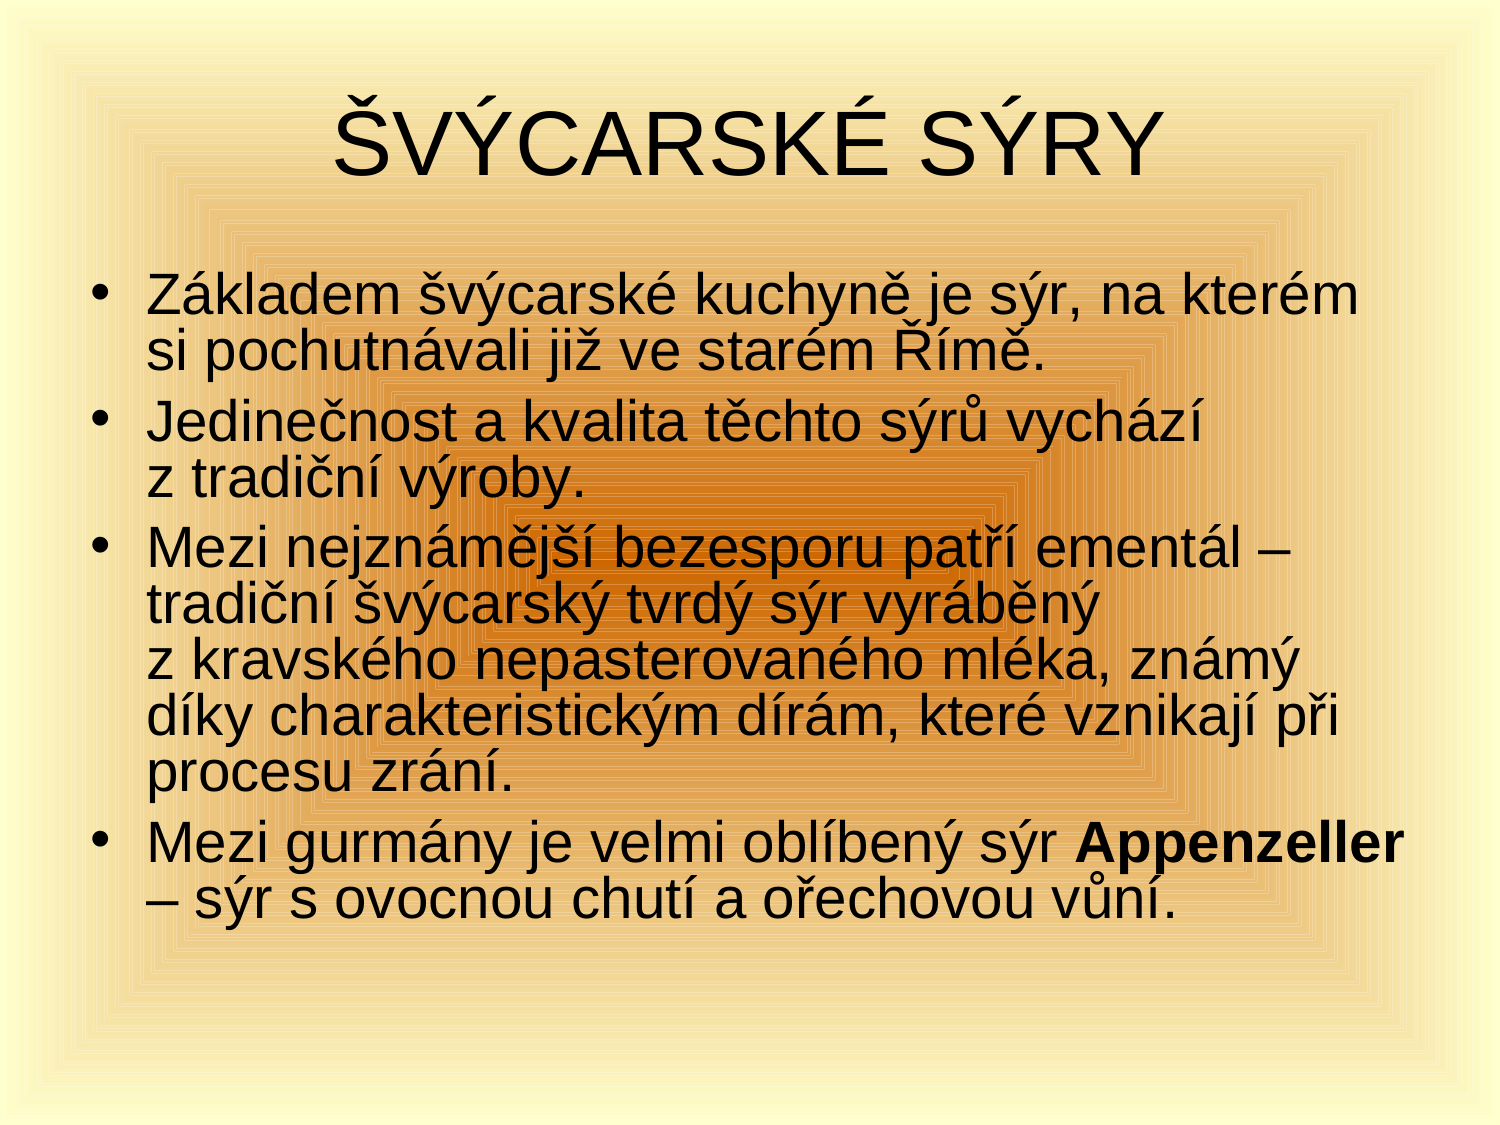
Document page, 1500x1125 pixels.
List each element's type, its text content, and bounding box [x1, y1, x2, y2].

list Základem švýcarské kuchyně je sýr, na kterém si pochutnávali již ve starém Římě. Jedinečnost a kvalita těchto sýrů vychází z tradiční výroby. Mezi nejznámější bezesporu patří ementál – tradiční švýcarský tvrdý sýr vyráběný z kravského nepasterovaného mléka, známý díky charakteristickým dírám, které vznikají při procesu zrání. Mezi gurmány je velmi oblíbený sýr Appenzeller – sýr s ovocnou chutí a ořechovou vůní. [75, 262, 1426, 1006]
title ŠVÝCARSKÉ SÝRY [75, 45, 1426, 233]
